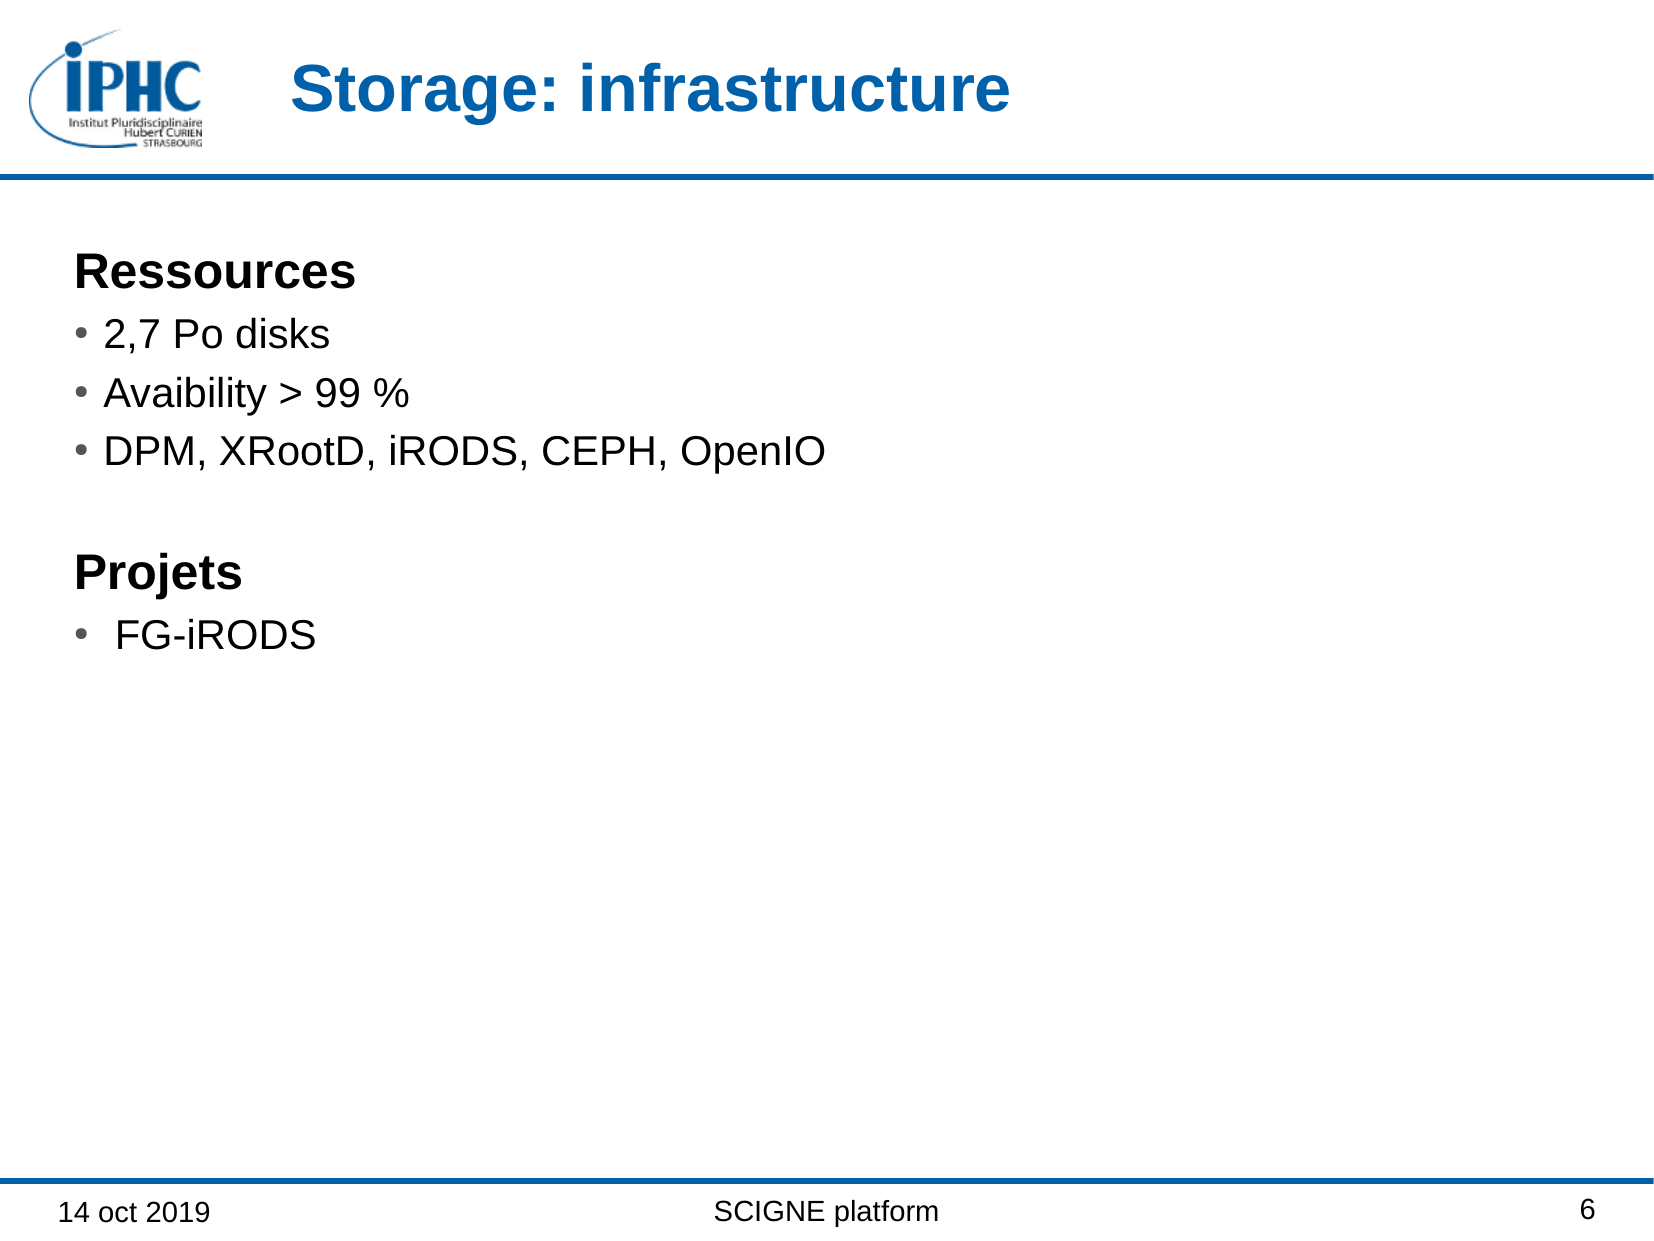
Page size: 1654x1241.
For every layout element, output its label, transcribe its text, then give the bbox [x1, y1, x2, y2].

text_box Storage: infrastructure [275, 43, 1468, 134]
text_box Ressources 2,7 Po disks Avaibility > 99 % DPM, XRootD, iRODS, CEPH, OpenIO Projets FG-iRODS [59, 236, 1595, 1199]
picture [29, 29, 202, 148]
